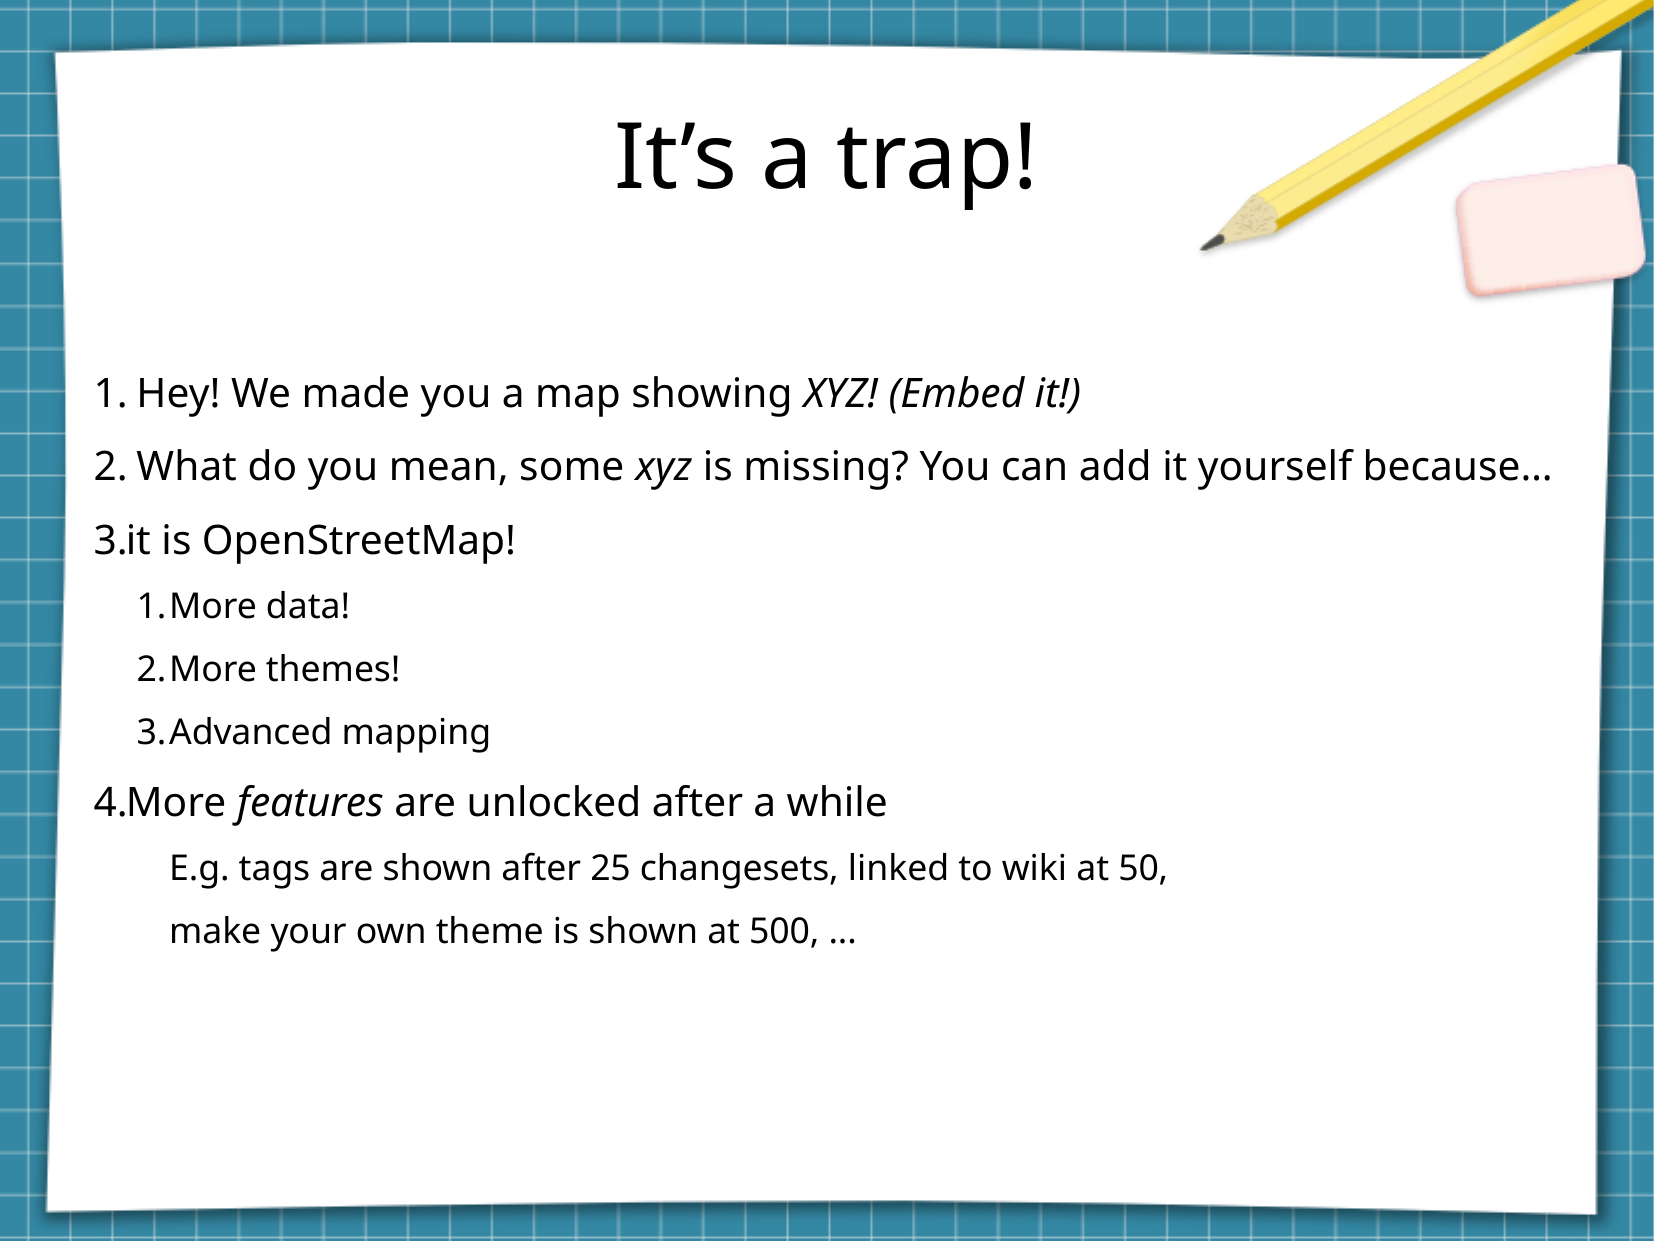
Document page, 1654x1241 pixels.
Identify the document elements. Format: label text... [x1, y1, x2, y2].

picture [0, 0, 1654, 1241]
title It’s a trap! [82, 49, 1571, 257]
list Hey! We made you a map showing XYZ! (Embed it!) What do you mean, some xyz is missing? You can add it yourself because… it is OpenStreetMap! More data! More themes! Advanced mapping More features are unlocked after a while E.g. tags are shown after 25 changesets, linked to wiki at 50, make your own theme is shown at 500, ... [82, 290, 1571, 1010]
